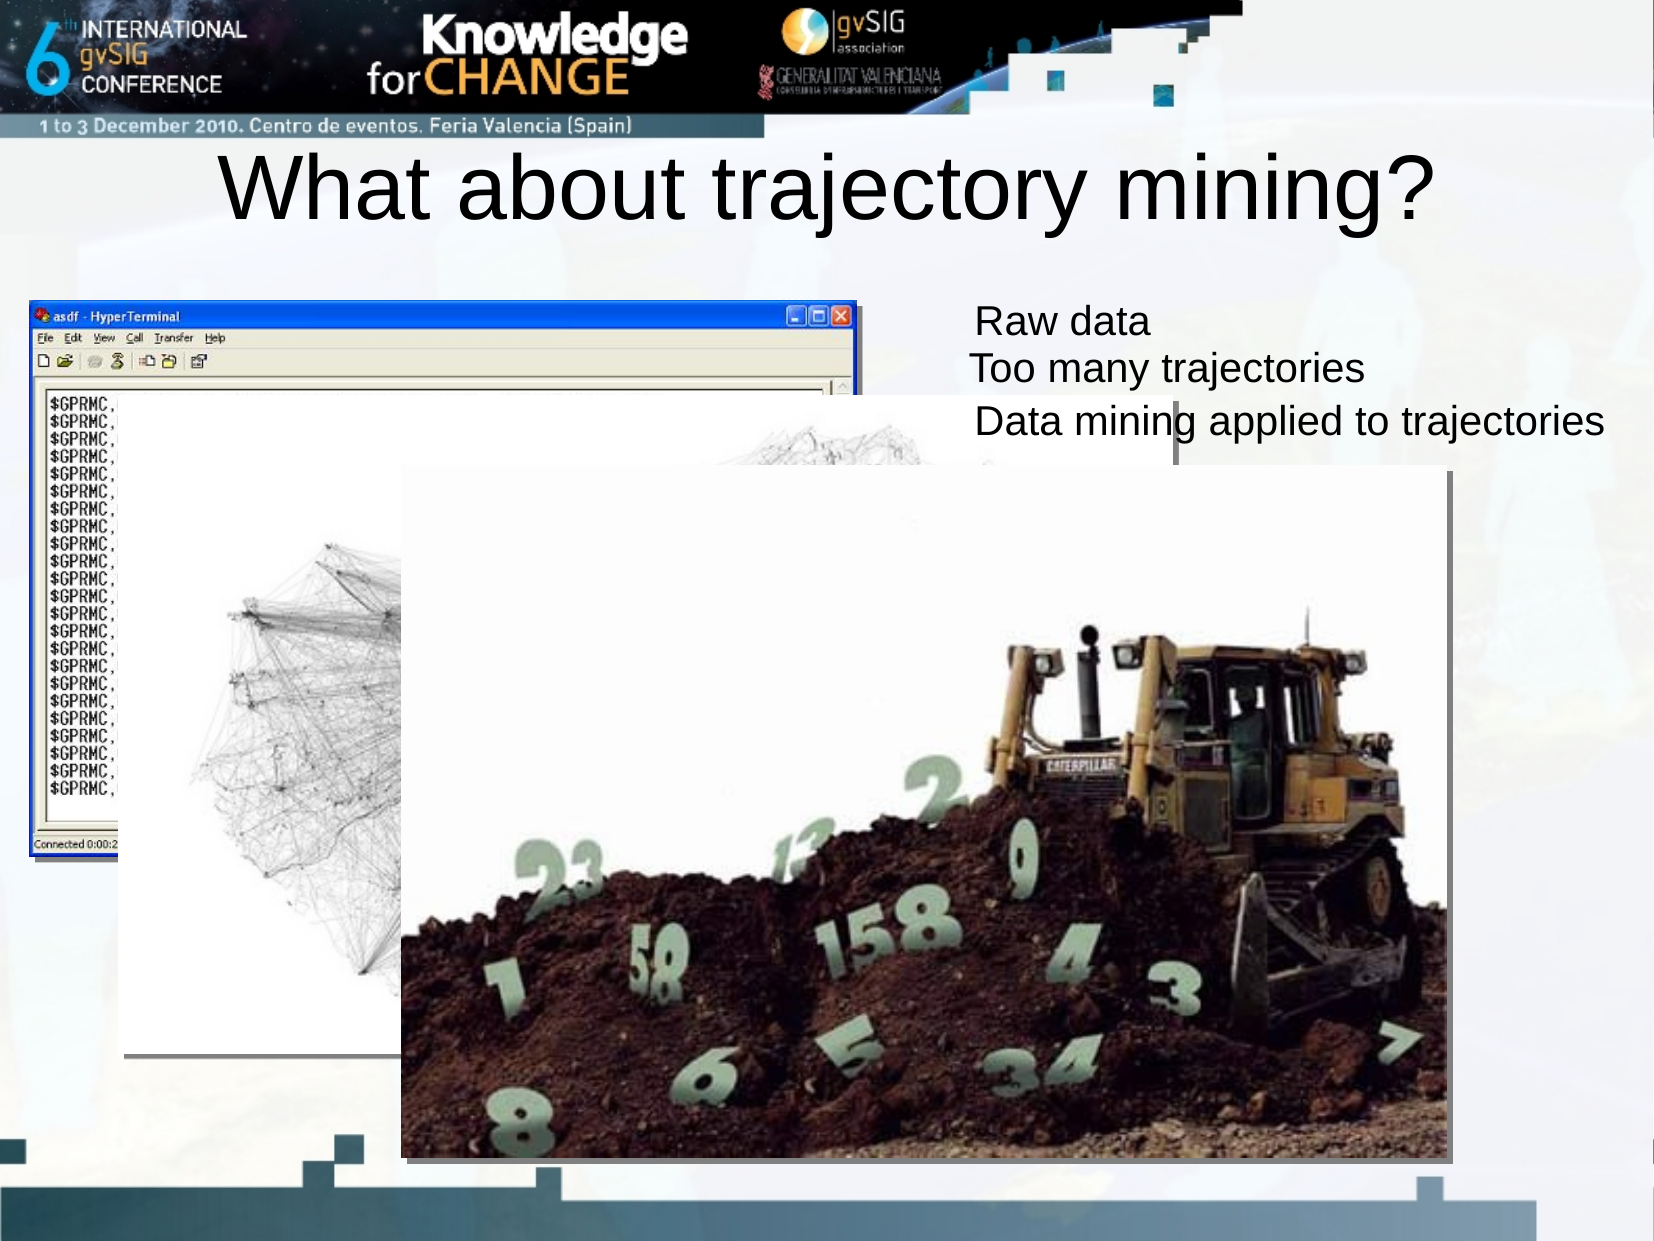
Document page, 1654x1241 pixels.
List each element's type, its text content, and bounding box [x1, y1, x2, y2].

picture [0, 0, 1654, 1241]
text_box Data mining applied to trajectories [974, 395, 1625, 447]
text_box Raw data [974, 295, 1536, 347]
text_box Too many trajectories [968, 342, 1530, 394]
title What about trajectory mining? [82, 92, 1571, 285]
